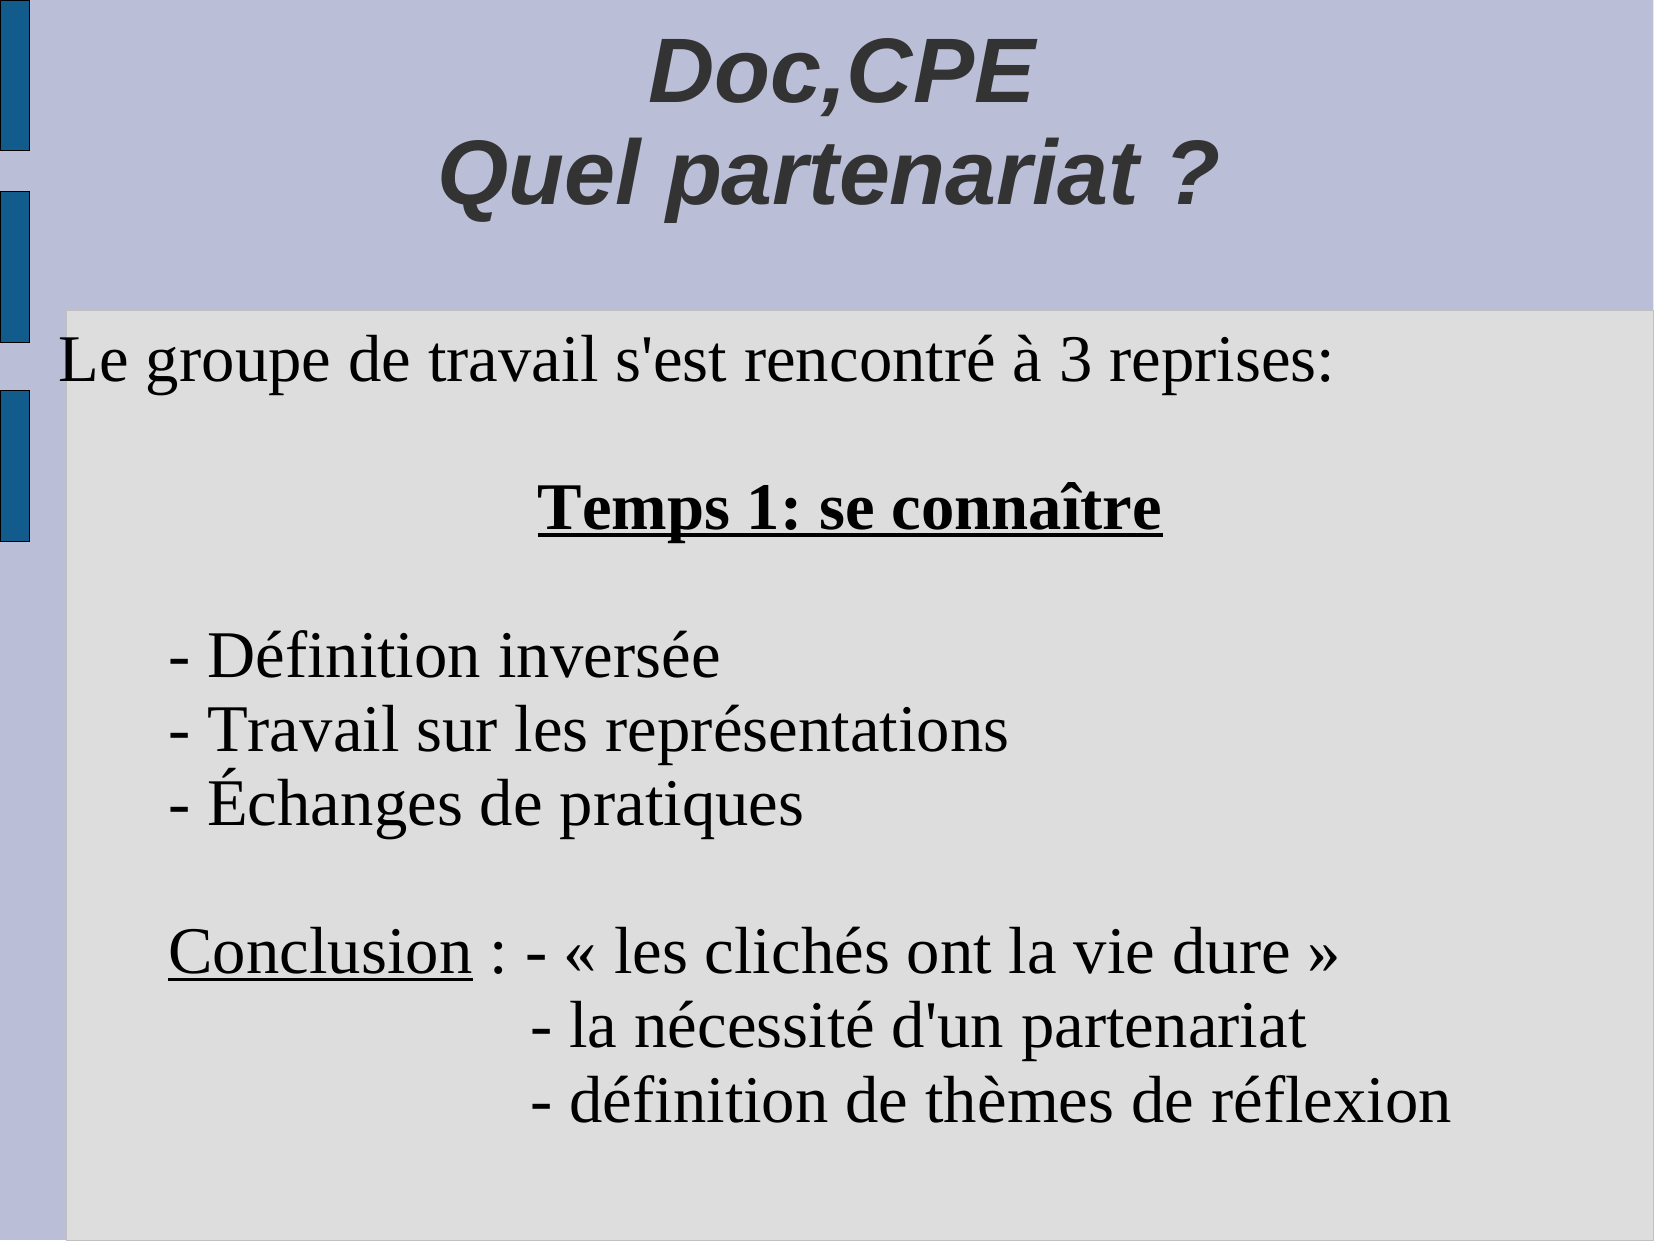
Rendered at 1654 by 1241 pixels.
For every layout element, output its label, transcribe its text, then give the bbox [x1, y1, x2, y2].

subtitle Le groupe de travail s'est rencontré à 3 reprises: Temps 1: se connaître - Définition inversée - Travail sur les représentations - Échanges de pratiques Conclusion : - « les clichés ont la vie dure » - la nécessité d'un partenariat - définition de thèmes de réflexion [59, 321, 1571, 1211]
title Doc,CPE Quel partenariat ? [123, 19, 1536, 321]
